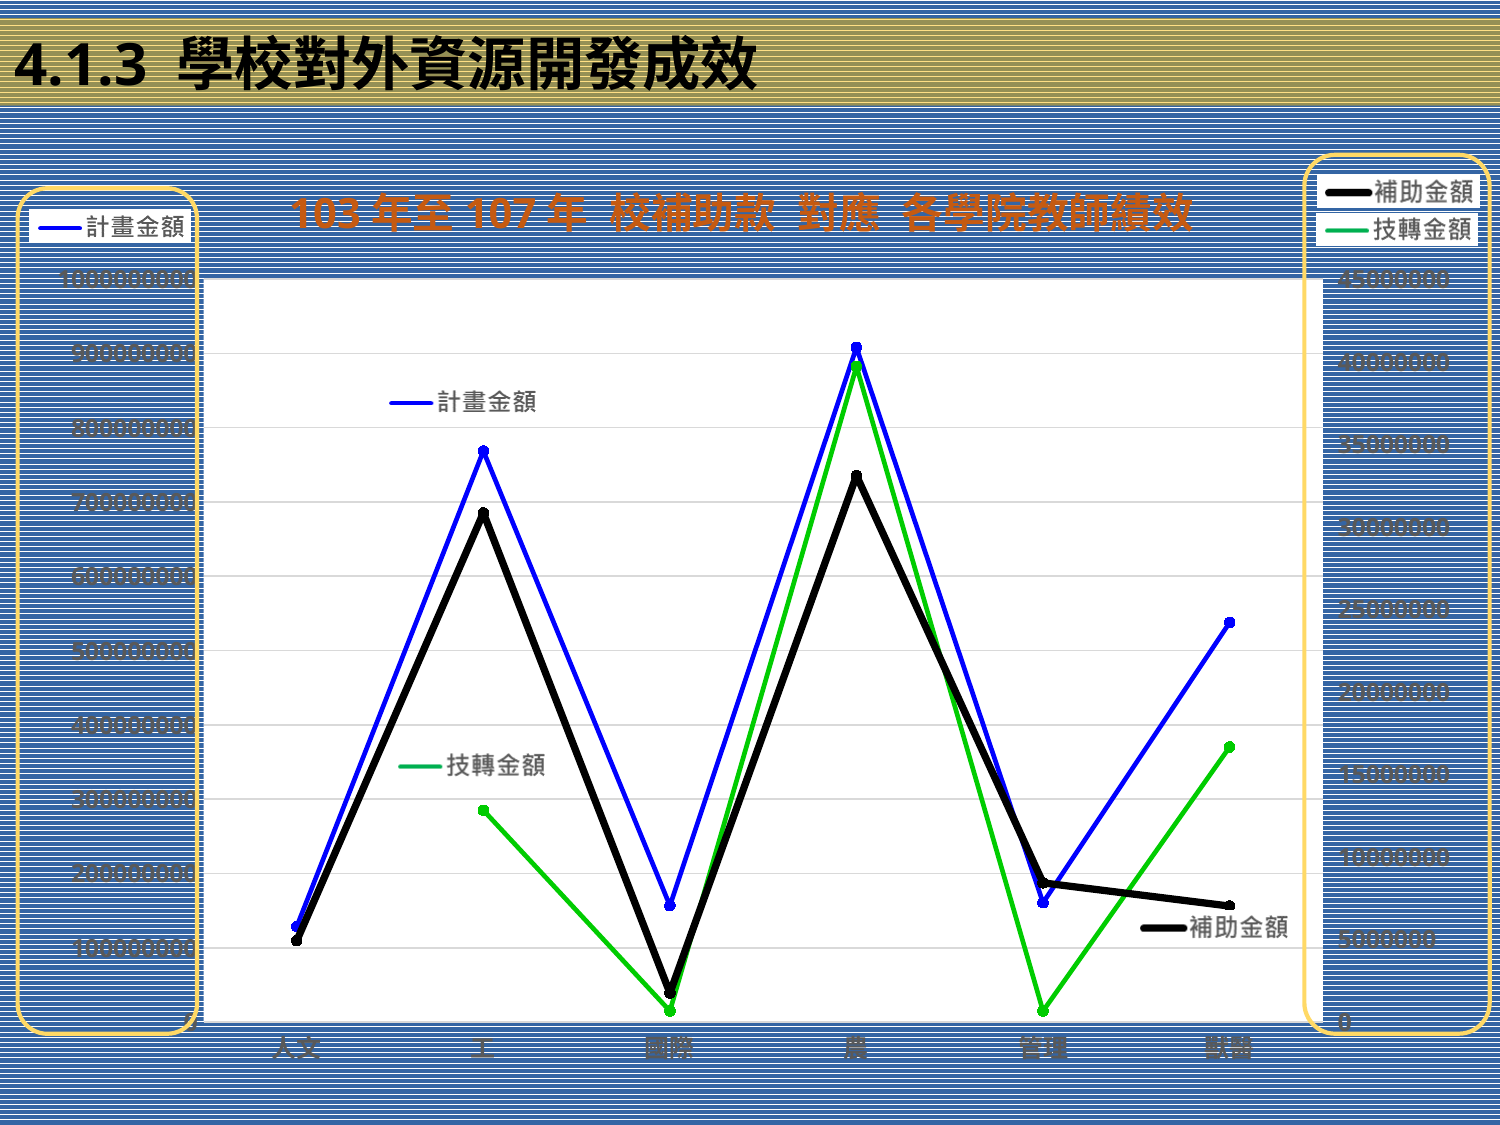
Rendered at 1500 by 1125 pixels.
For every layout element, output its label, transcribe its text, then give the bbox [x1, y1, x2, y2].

chart [27, 245, 194, 1031]
chart [27, 245, 1480, 1083]
picture [29, 209, 191, 243]
text_box 103年至107年 校補助款 對應 各學院教師績效 [213, 179, 1270, 245]
text_box 4.1.3 學校對外資源開發成效 [0, 19, 1500, 105]
picture [1317, 174, 1480, 208]
picture [1316, 213, 1478, 246]
chart [1307, 245, 1480, 1031]
picture [380, 384, 543, 417]
picture [389, 749, 552, 783]
picture [1132, 910, 1295, 943]
